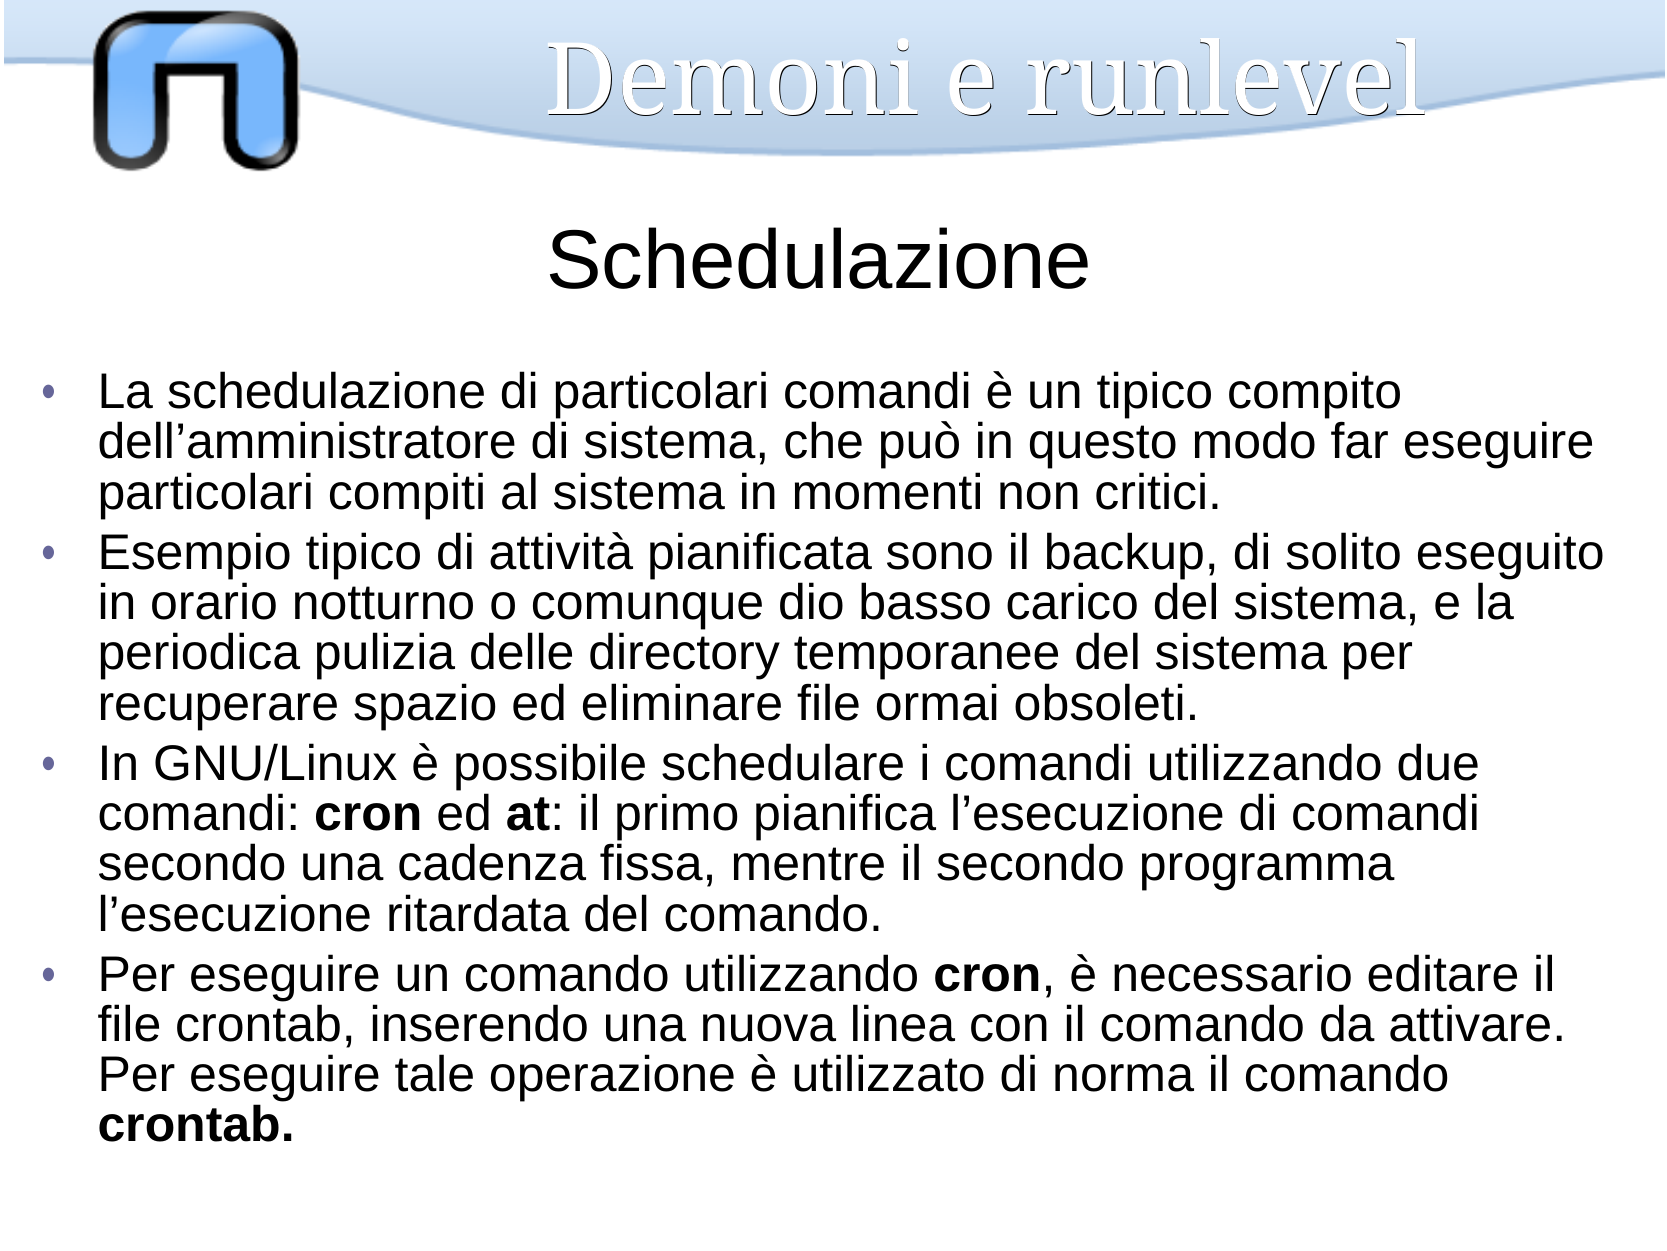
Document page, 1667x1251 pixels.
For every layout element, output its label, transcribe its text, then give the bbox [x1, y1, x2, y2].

picture [0, 0, 1667, 1251]
text_box Demoni e runlevel [373, 0, 1497, 159]
list La schedulazione di particolari comandi è un tipico compito dell’amministratore di sistema, che può in questo modo far eseguire particolari compiti al sistema in momenti non critici. Esempio tipico di attività pianificata sono il backup, di solito eseguito in orario notturno o comunque dio basso carico del sistema, e la periodica pulizia delle directory temporanee del sistema per recuperare spazio ed eliminare file ormai obsoleti. In GNU/Linux è possibile schedulare i comandi utilizzando due comandi: cron ed at: il primo pianifica l’esecuzione di comandi secondo una cadenza fissa, mentre il secondo programma l’esecuzione ritardata del comando. Per eseguire un comando utilizzando cron, è necessario editare il file crontab, inserendo una nuova linea con il comando da attivare. Per eseguire tale operazione è utilizzato di norma il comando crontab. [26, 361, 1635, 1251]
title Schedulazione [127, 159, 1544, 321]
